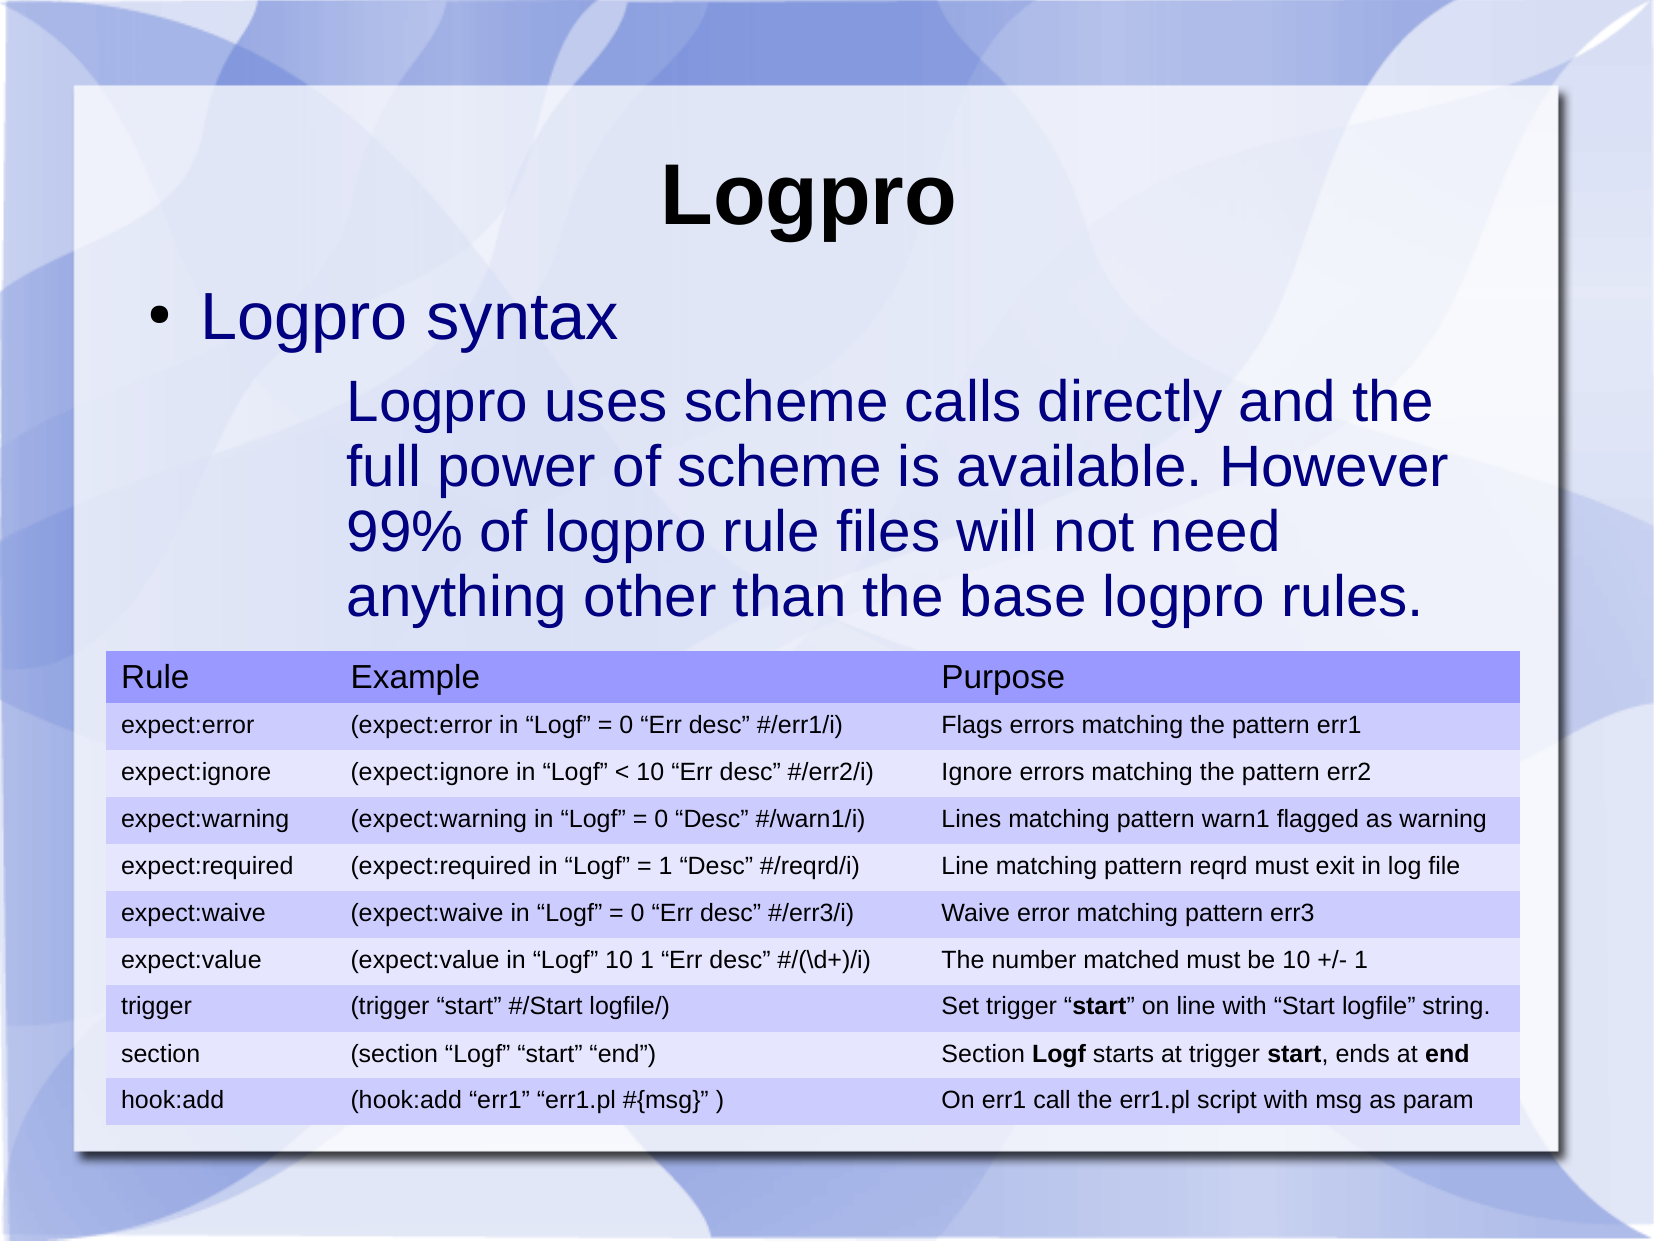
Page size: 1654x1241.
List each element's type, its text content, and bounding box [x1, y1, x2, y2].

list Logpro syntax Logpro uses scheme calls directly and the full power of scheme is available. However 99% of logpro rule files will not need anything other than the base logpro rules. [129, 279, 1489, 651]
table_cell On err1 call the err1.pl script with msg as param [927, 1078, 1520, 1125]
table_cell Section Logf starts at trigger start, ends at end [927, 1032, 1520, 1078]
table_cell expect:ignore [106, 750, 336, 797]
table_cell (expect:warning in “Logf” = 0 “Desc” #/warn1/i) [336, 797, 927, 844]
table_cell expect:required [106, 844, 336, 891]
table_cell hook:add [106, 1078, 336, 1125]
table_cell The number matched must be 10 +/- 1 [927, 938, 1520, 985]
table_cell expect:value [106, 938, 336, 985]
table_cell expect:warning [106, 797, 336, 844]
table_cell Line matching pattern reqrd must exit in log file [927, 844, 1520, 891]
table_cell (expect:waive in “Logf” = 0 “Err desc” #/err3/i) [336, 891, 927, 938]
table_cell (expect:error in “Logf” = 0 “Err desc” #/err1/i) [336, 703, 927, 750]
table_cell Lines matching pattern warn1 flagged as warning [927, 797, 1520, 844]
table_cell trigger [106, 985, 336, 1032]
table_header Rule [106, 651, 336, 703]
table_cell (expect:ignore in “Logf” < 10 “Err desc” #/err2/i) [336, 750, 927, 797]
table_cell Waive error matching pattern err3 [927, 891, 1520, 938]
table_cell (trigger “start” #/Start logfile/) [336, 985, 927, 1032]
table_cell (section “Logf” “start” “end”) [336, 1032, 927, 1078]
table_cell expect:waive [106, 891, 336, 938]
table_header Purpose [927, 651, 1520, 703]
table_cell (expect:required in “Logf” = 1 “Desc” #/reqrd/i) [336, 844, 927, 891]
table_header Example [336, 651, 927, 703]
table_cell Flags errors matching the pattern err1 [927, 703, 1520, 750]
table_cell expect:error [106, 703, 336, 750]
title Logpro [82, 90, 1536, 298]
table_cell section [106, 1032, 336, 1078]
table_cell Ignore errors matching the pattern err2 [927, 750, 1520, 797]
table_cell (hook:add “err1” “err1.pl #{msg}” ) [336, 1078, 927, 1125]
table_cell (expect:value in “Logf” 10 1 “Err desc” #/(\d+)/i) [336, 938, 927, 985]
picture [0, 0, 1654, 1241]
table_cell Set trigger “start” on line with “Start logfile” string. [927, 985, 1520, 1032]
